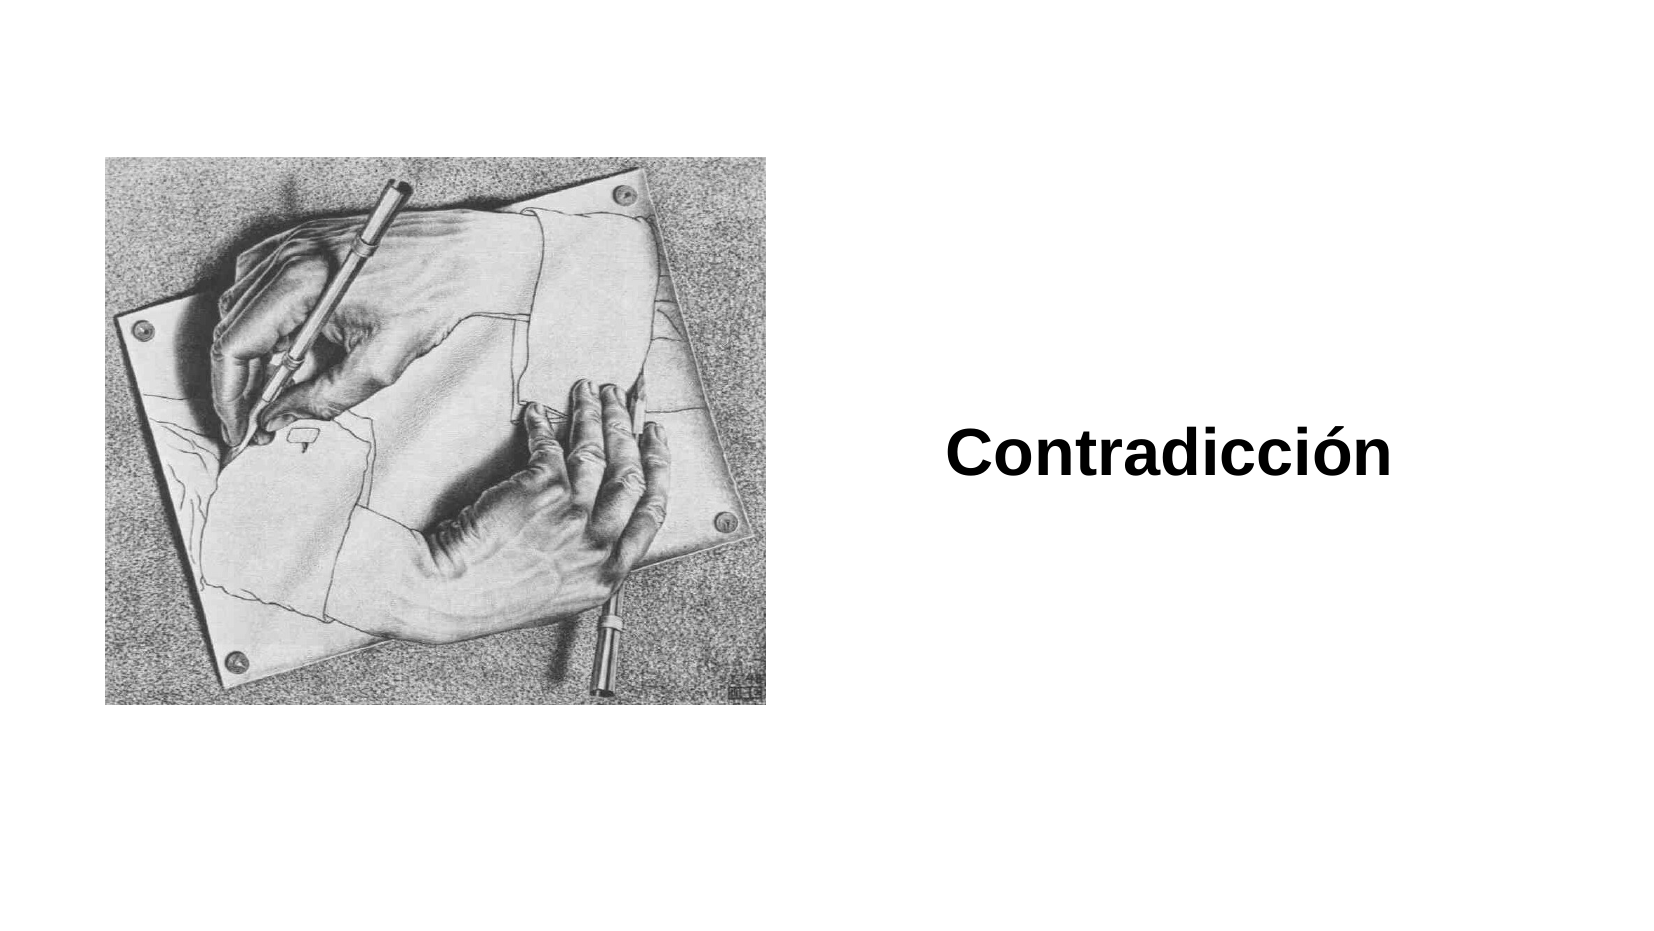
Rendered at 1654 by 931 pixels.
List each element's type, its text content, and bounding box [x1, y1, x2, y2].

picture [105, 157, 766, 706]
title Contradicción [915, 375, 1426, 531]
